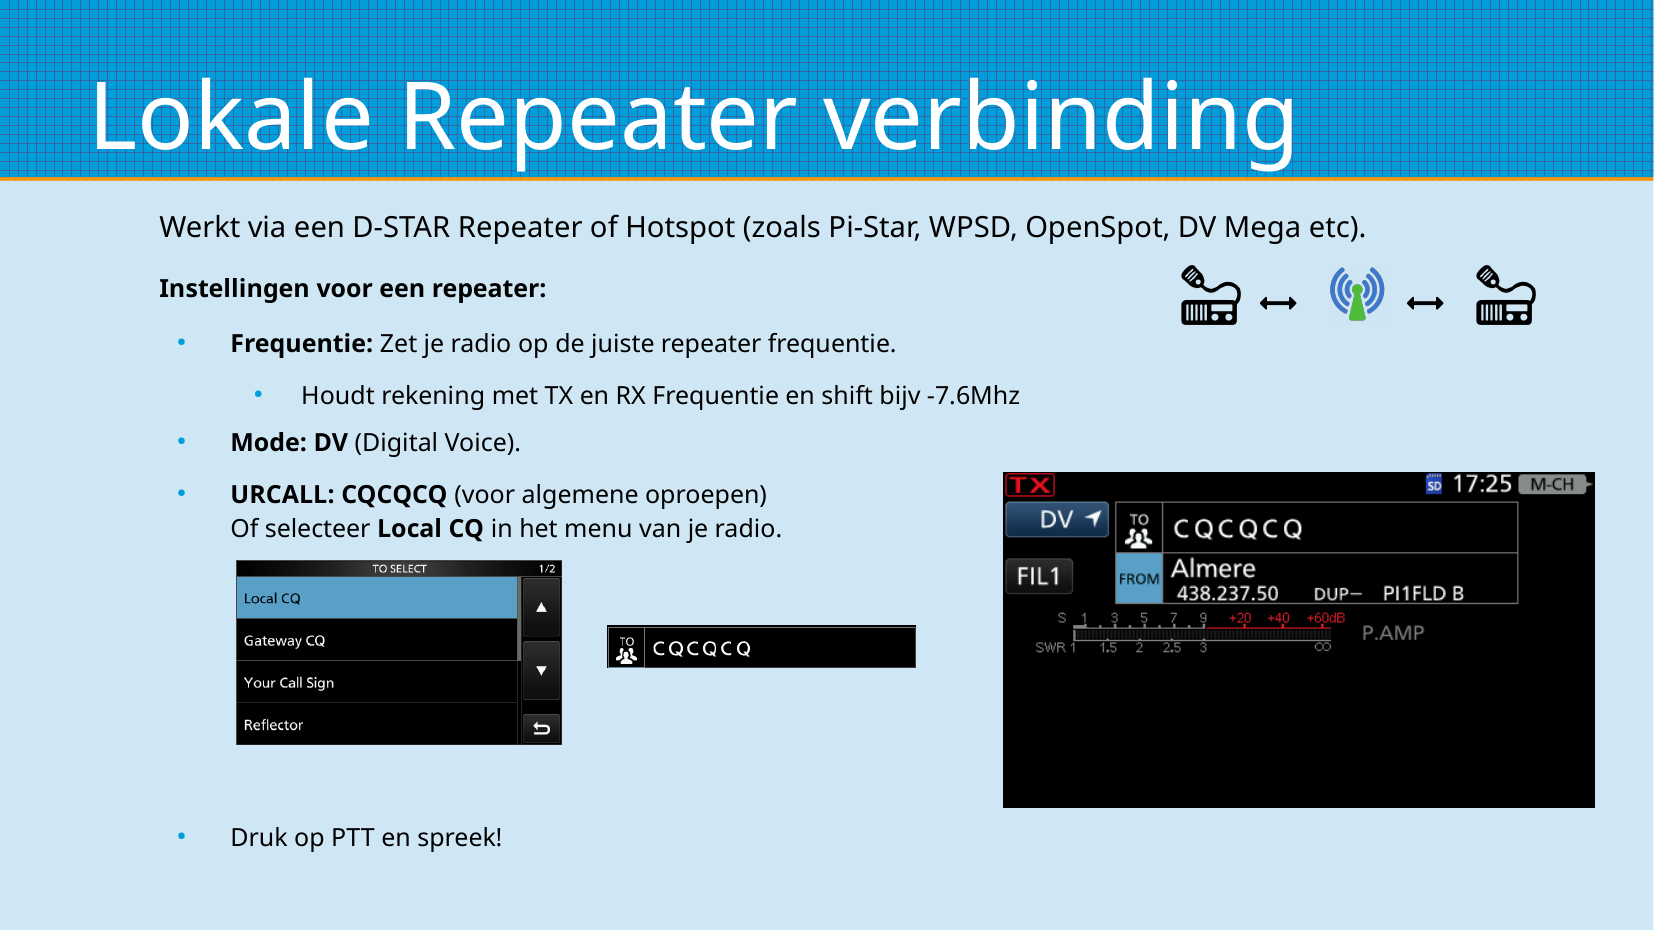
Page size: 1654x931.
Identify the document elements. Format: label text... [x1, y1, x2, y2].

picture [1328, 265, 1388, 325]
picture [236, 560, 562, 745]
picture [607, 625, 916, 668]
picture [1403, 281, 1447, 325]
picture [1256, 281, 1300, 325]
picture [1476, 265, 1536, 325]
picture [1181, 265, 1241, 325]
list Werkt via een D-STAR Repeater of Hotspot (zoals Pi-Star, WPSD, OpenSpot, DV Mega etc). Instellingen voor een repeater: Frequentie: Zet je radio op de juiste repeater frequentie. Houdt rekening met TX en RX Frequentie en shift bijv -7.6Mhz Mode: DV (Digital Voice). URCALL: CQCQCQ (voor algemene oproepen) Of selecteer Local CQ in het menu van je radio. Druk op PTT en spreek! [88, 206, 1565, 886]
title Lokale Repeater verbinding [88, 14, 1565, 178]
picture [1003, 472, 1595, 808]
